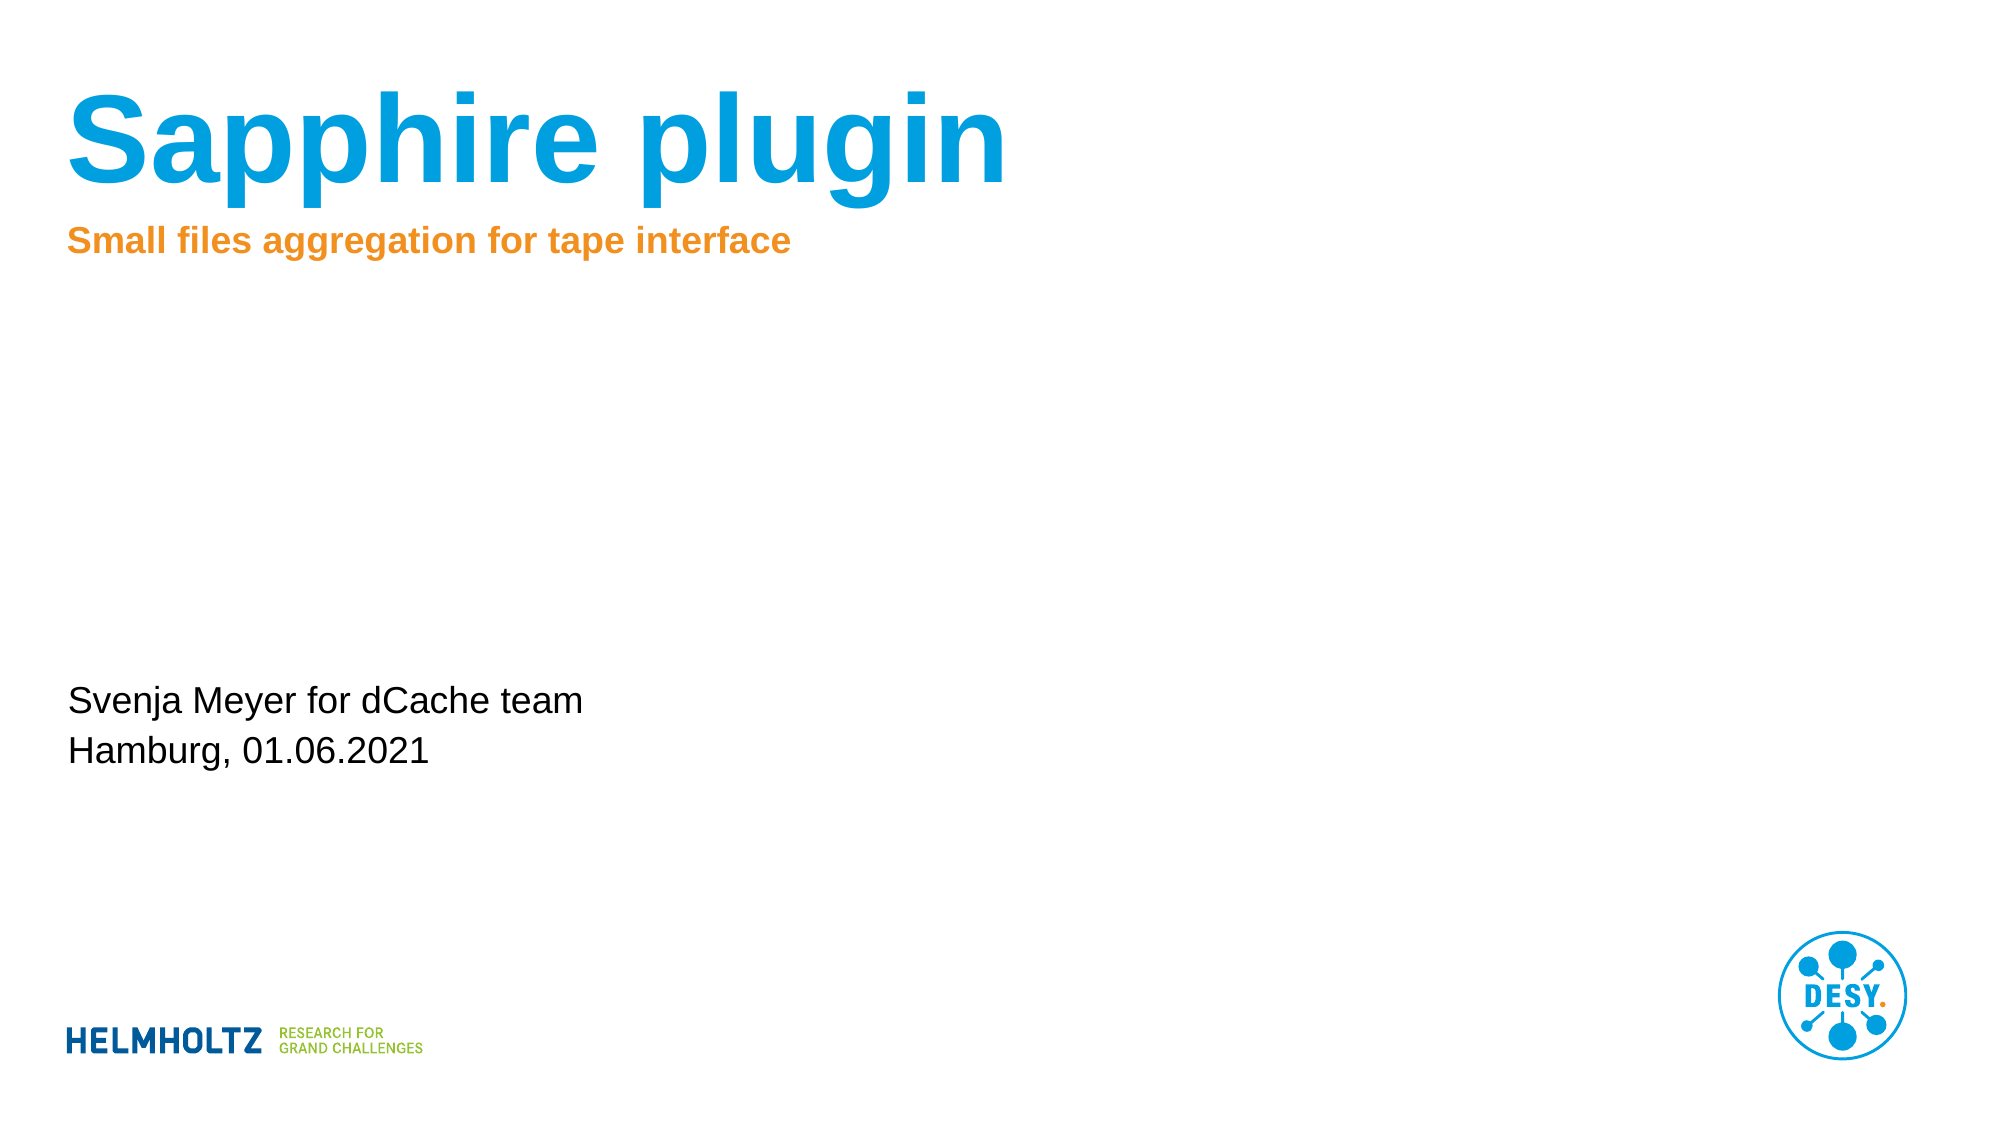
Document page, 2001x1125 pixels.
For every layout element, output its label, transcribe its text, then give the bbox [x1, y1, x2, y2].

title Sapphire plugin [66, 57, 1933, 211]
subtitle Small files aggregation for tape interface [66, 211, 1933, 462]
list Svenja Meyer for dCache team Hamburg, 01.06.2021 [67, 672, 1933, 787]
